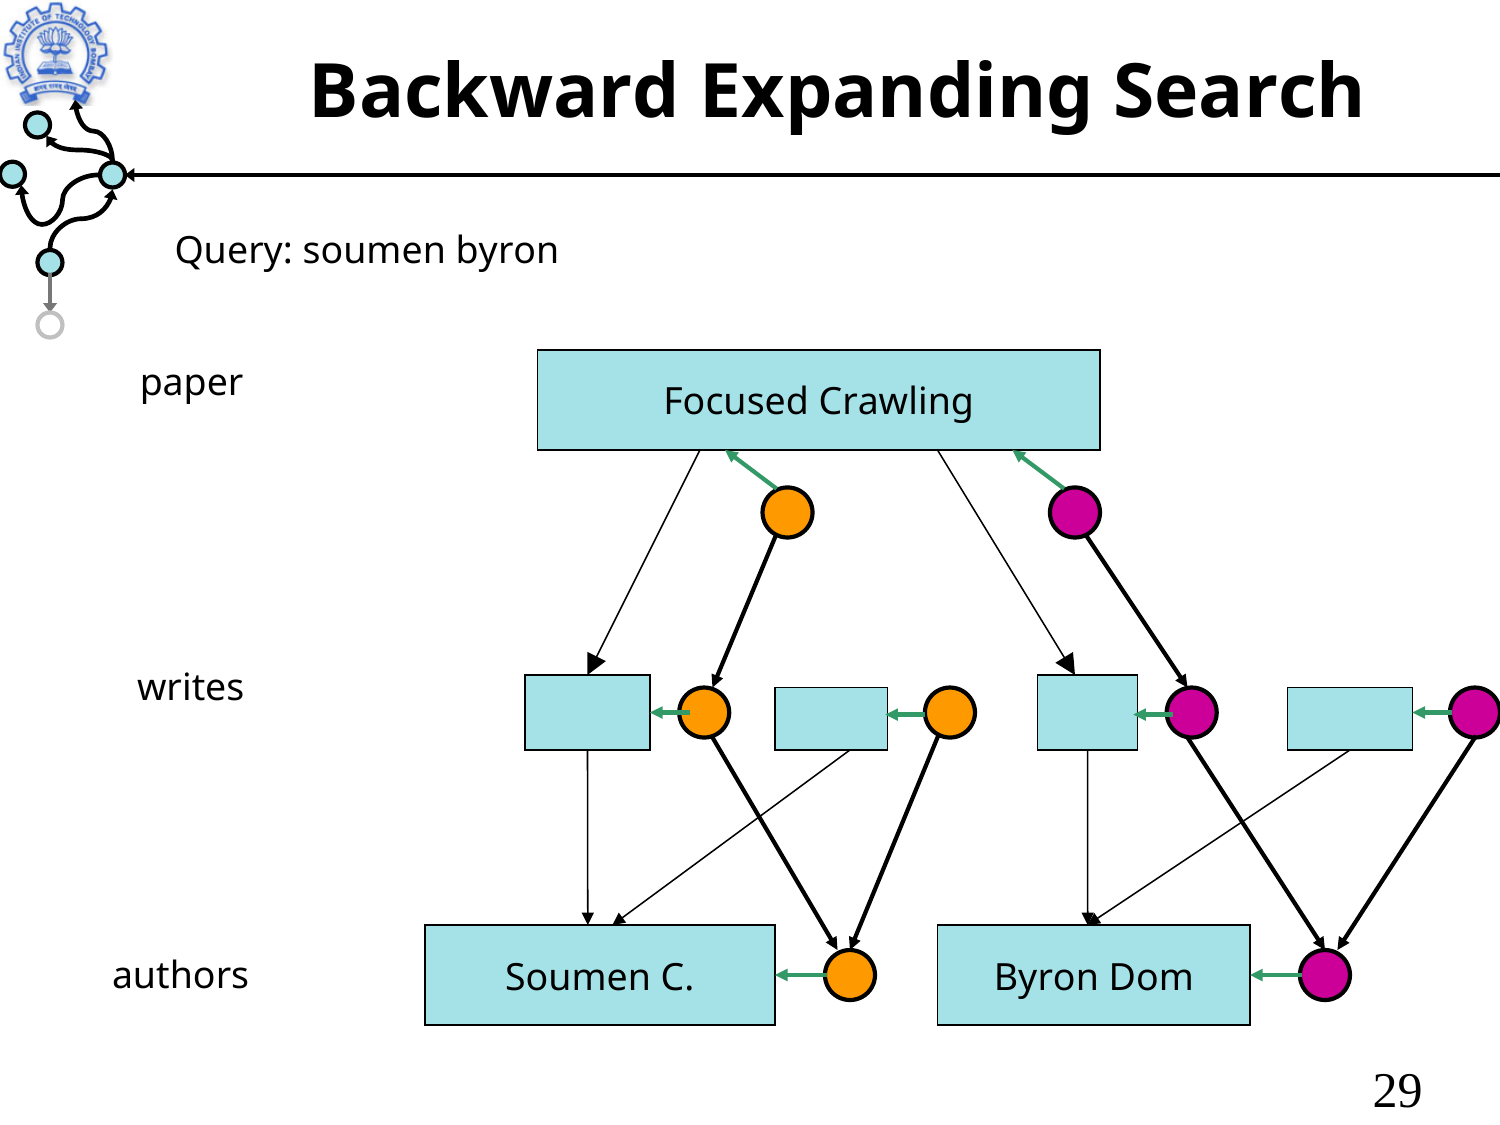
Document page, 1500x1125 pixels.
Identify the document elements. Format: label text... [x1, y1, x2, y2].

text_box [825, 950, 876, 1001]
text_box writes [122, 655, 260, 716]
text_box [762, 487, 813, 538]
text_box [1049, 487, 1101, 538]
text_box authors [97, 942, 265, 1004]
text_box Byron Dom [937, 924, 1251, 1026]
text_box [679, 687, 730, 738]
text_box [1166, 687, 1217, 738]
title Backward Expanding Search [200, 12, 1476, 163]
text_box Soumen C. [425, 924, 775, 1026]
text_box Query: soumen byron [159, 217, 575, 279]
text_box [774, 687, 888, 751]
text_box [524, 675, 650, 751]
picture [0, 0, 113, 106]
text_box [1450, 687, 1500, 738]
text_box [1037, 675, 1138, 751]
text_box [1287, 687, 1413, 751]
text_box Focused Crawling [537, 349, 1100, 450]
text_box [1300, 950, 1351, 1001]
text_box [924, 687, 976, 738]
text_box paper [124, 349, 259, 411]
